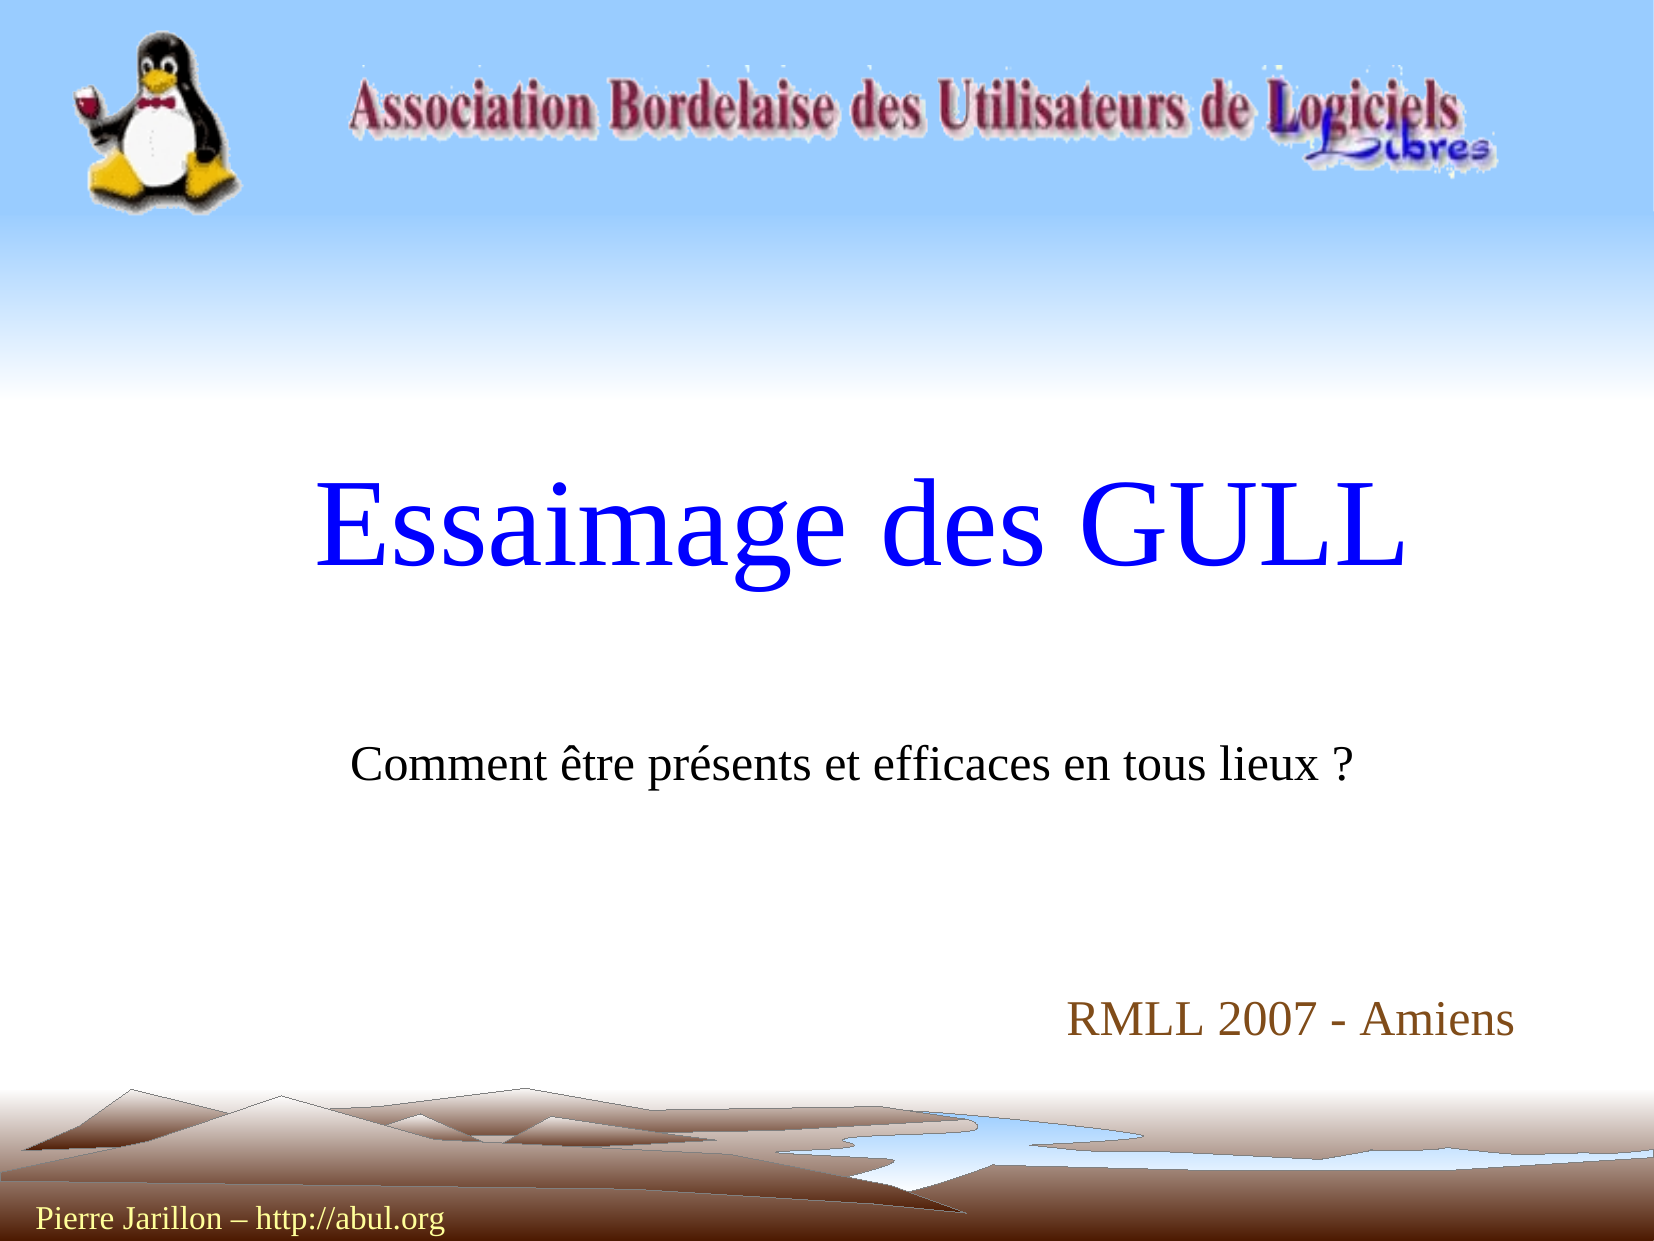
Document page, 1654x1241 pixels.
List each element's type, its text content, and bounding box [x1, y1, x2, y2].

text_box Essaimage des GULL [314, 453, 1540, 593]
text_box RMLL 2007 - Amiens [1012, 990, 1570, 1052]
text_box Comment être présents et efficaces en tous lieux ? [350, 735, 1354, 791]
picture [345, 65, 1517, 182]
picture [65, 27, 248, 222]
